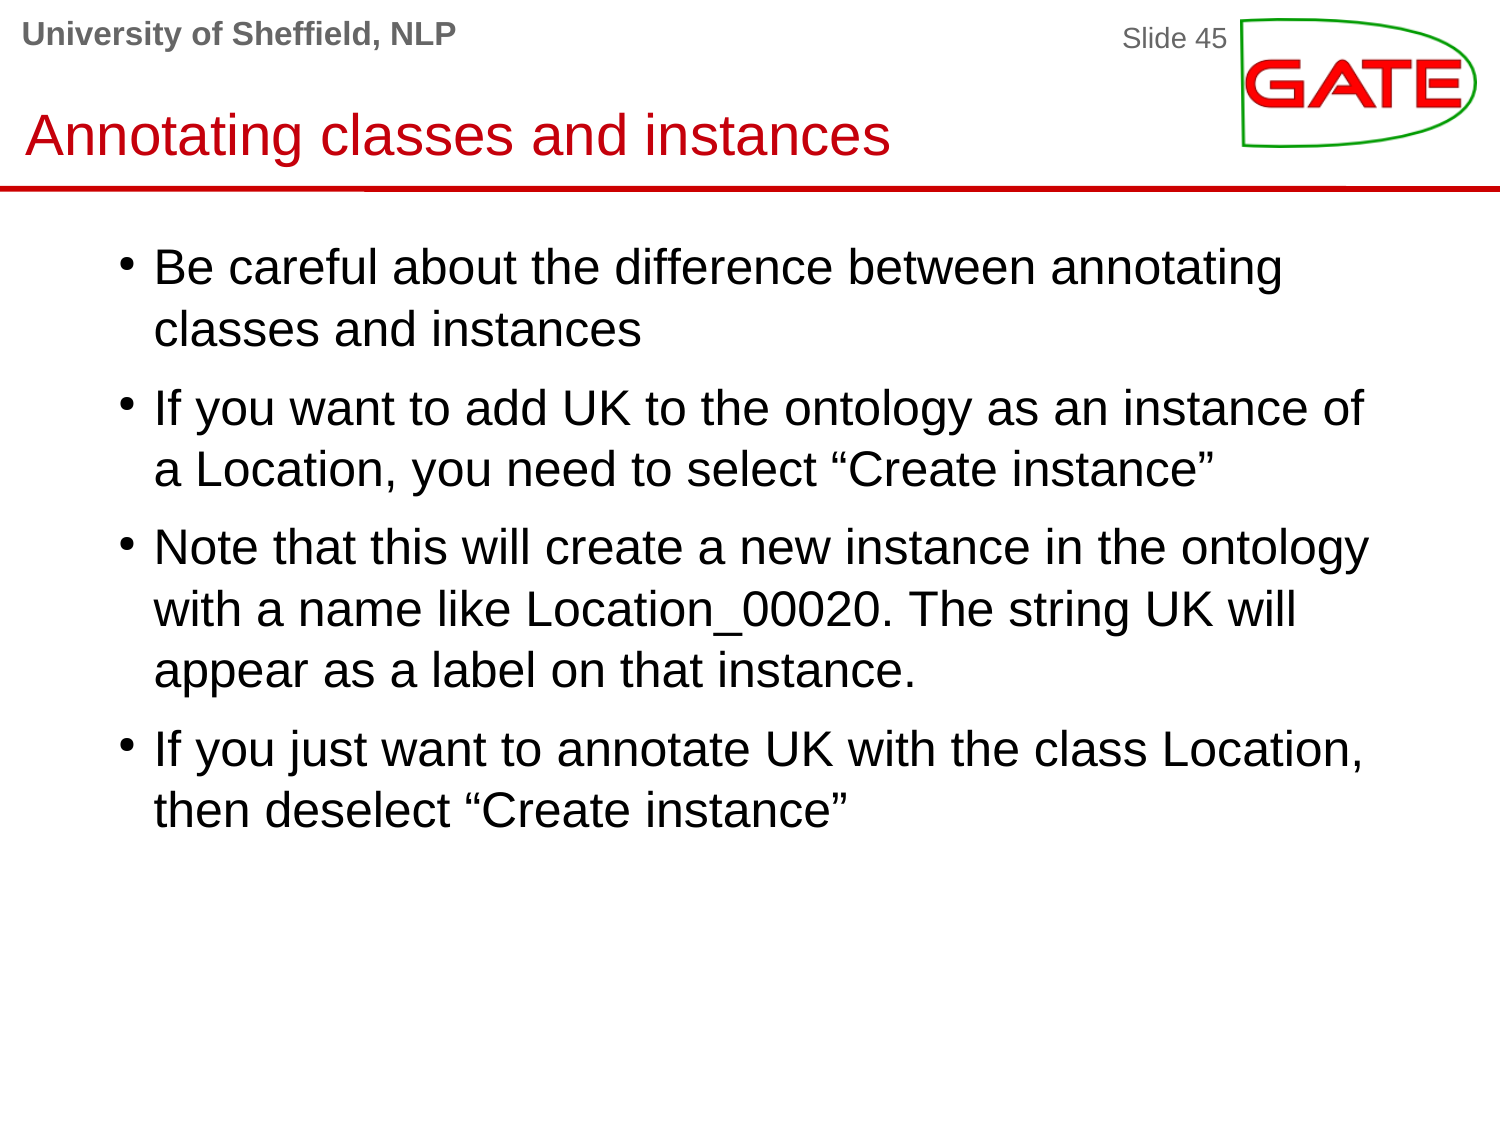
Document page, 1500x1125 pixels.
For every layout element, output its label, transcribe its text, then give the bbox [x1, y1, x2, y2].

title Annotating classes and instances [25, 47, 1264, 225]
list Be careful about the difference between annotating classes and instances If you want to add UK to the ontology as an instance of a Location, you need to select “Create instance” Note that this will create a new instance in the ontology with a name like Location_00020. The string UK will appear as a label on that instance. If you just want to annotate UK with the class Location, then deselect “Create instance” [59, 233, 1399, 993]
picture [1240, 18, 1477, 148]
